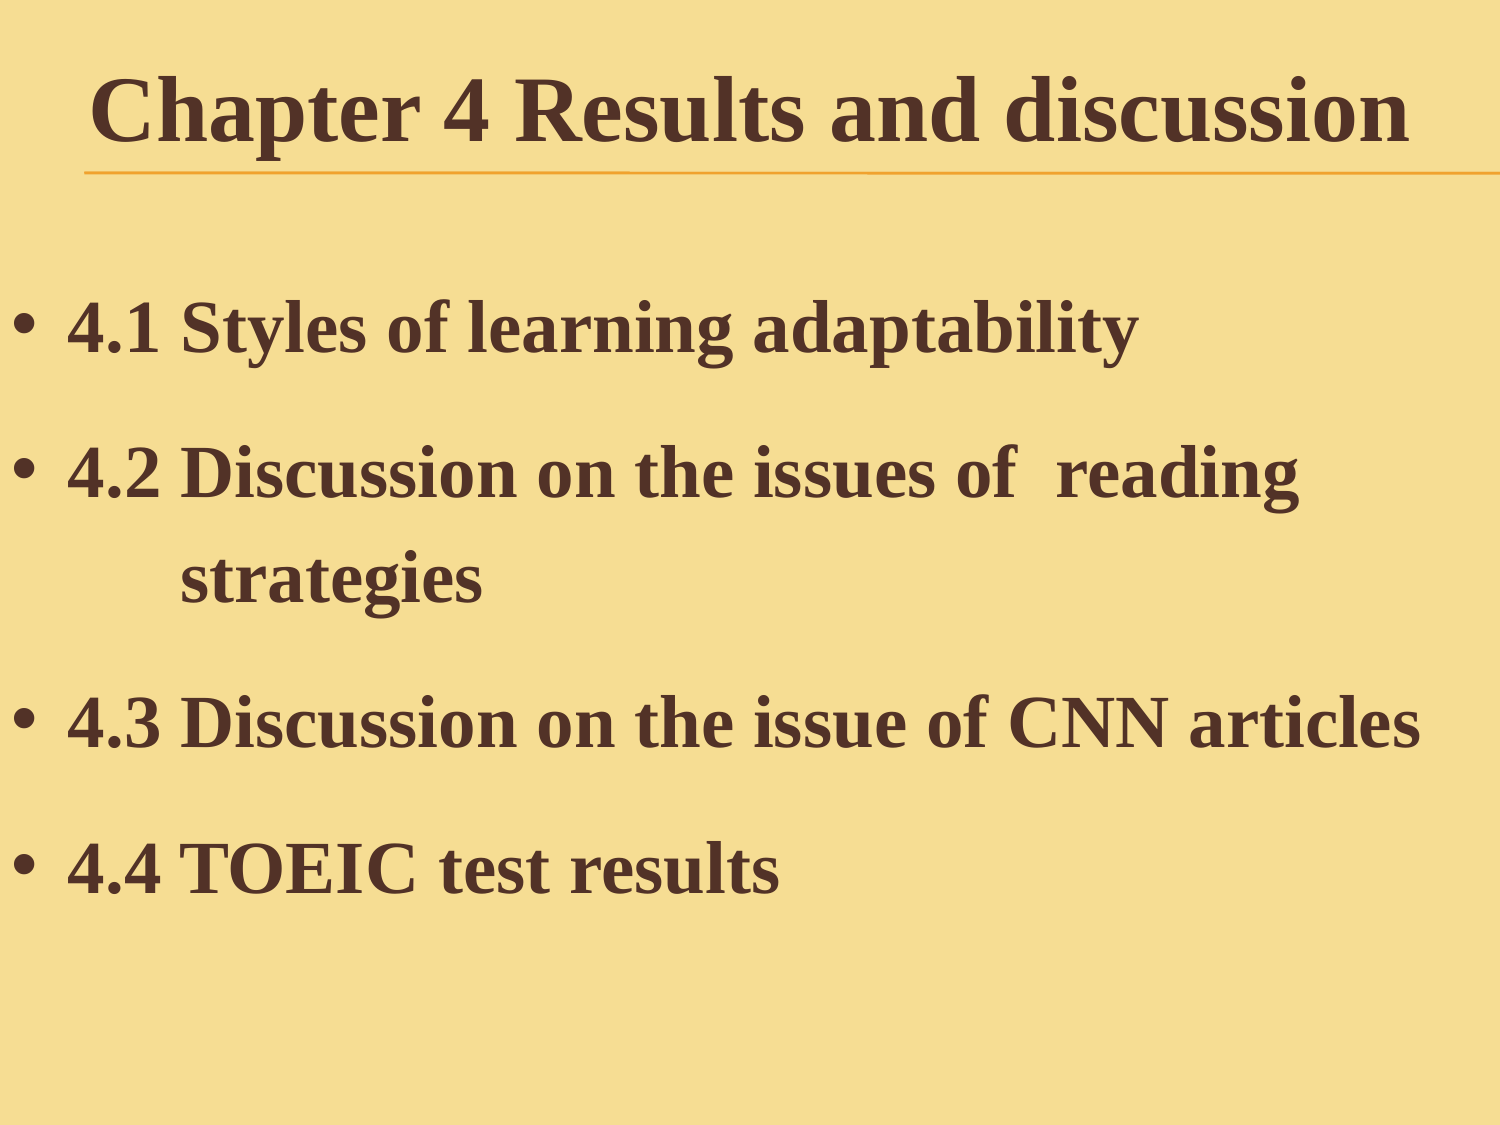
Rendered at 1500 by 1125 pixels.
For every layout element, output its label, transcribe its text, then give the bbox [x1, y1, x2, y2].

title Chapter 4 Results and discussion [0, 54, 1500, 192]
list 4.1 Styles of learning adaptability 4.2 Discussion on the issues of reading strategies 4.3 Discussion on the issue of CNN articles 4.4 TOEIC test results [0, 255, 1497, 998]
